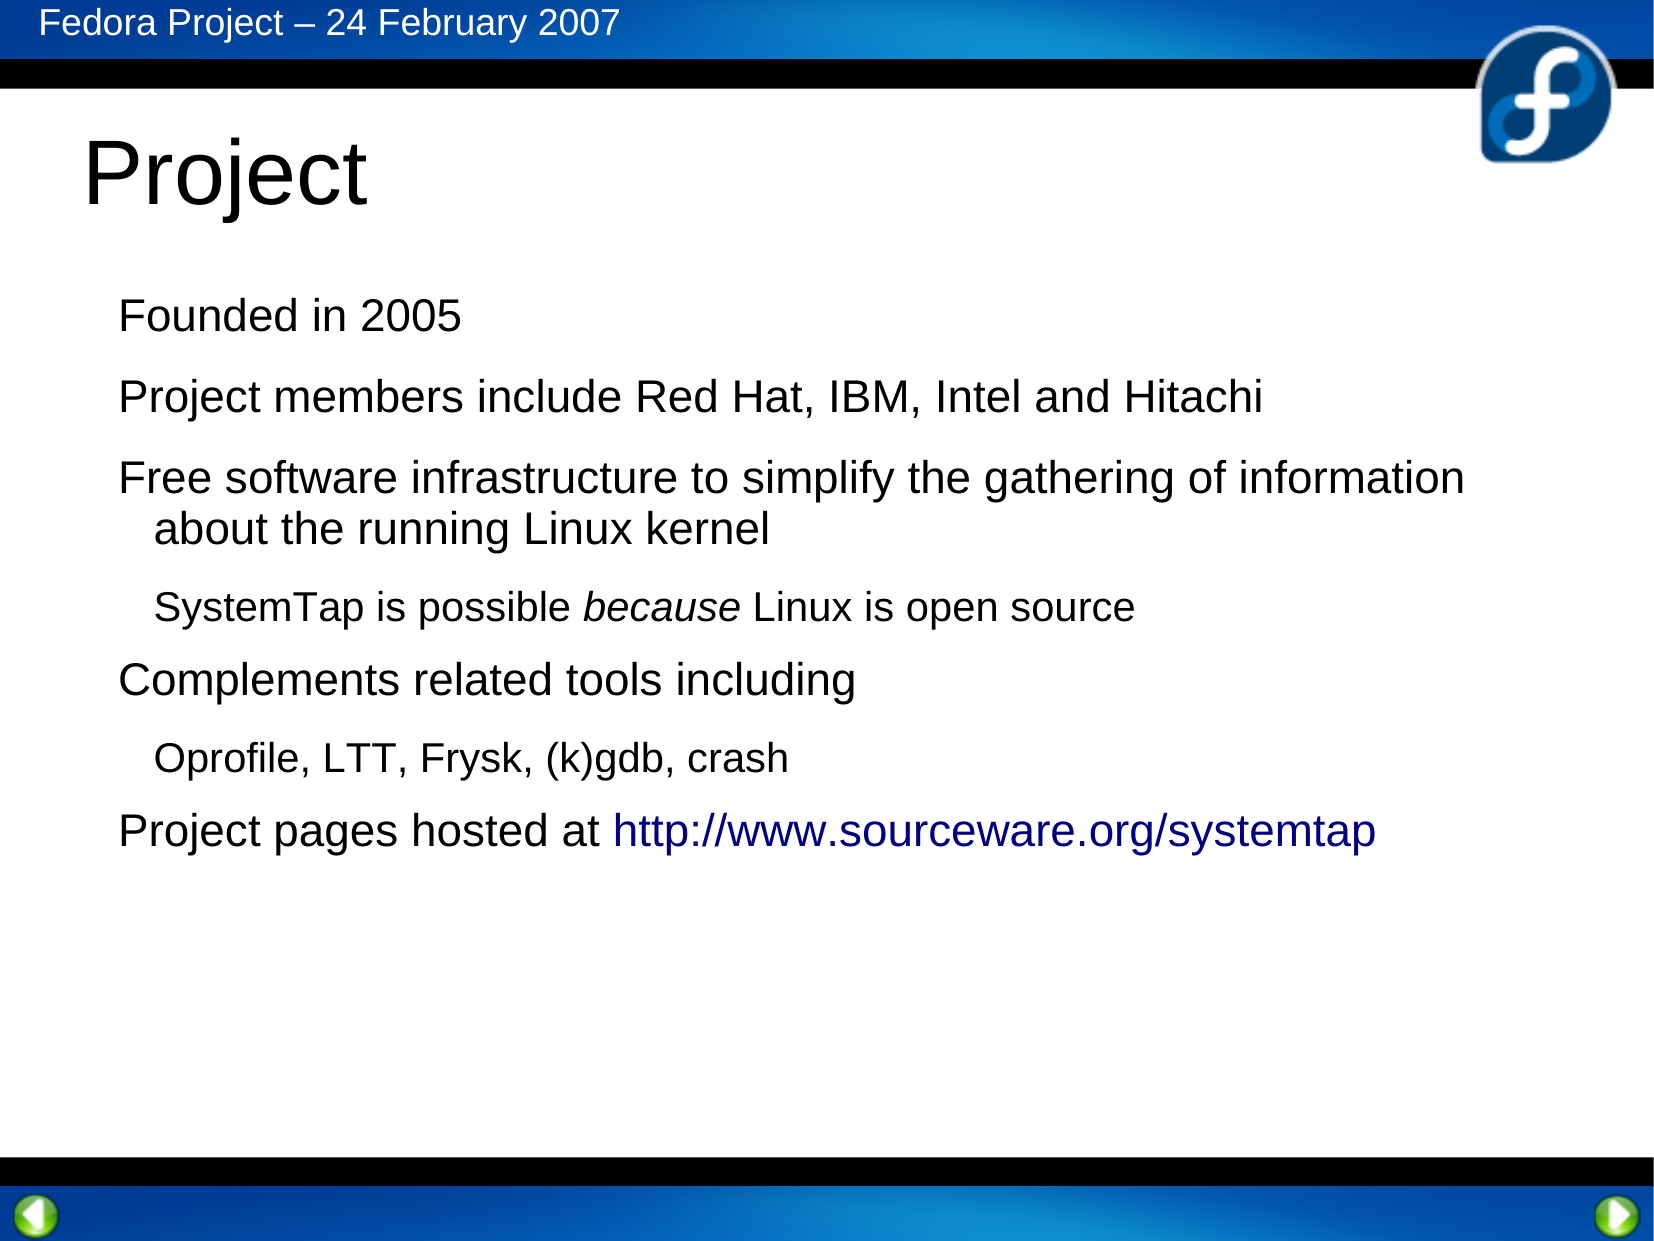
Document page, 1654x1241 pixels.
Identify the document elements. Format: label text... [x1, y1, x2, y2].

picture [0, 1186, 1654, 1241]
title Project [82, 88, 1571, 257]
list Founded in 2005 Project members include Red Hat, IBM, Intel and Hitachi Free software infrastructure to simplify the gathering of information about the running Linux kernel SystemTap is possible because Linux is open source Complements related tools including Oprofile, LTT, Frysk, (k)gdb, crash Project pages hosted at http://www.sourceware.org/systemtap [82, 290, 1571, 1109]
picture [0, 0, 1654, 266]
